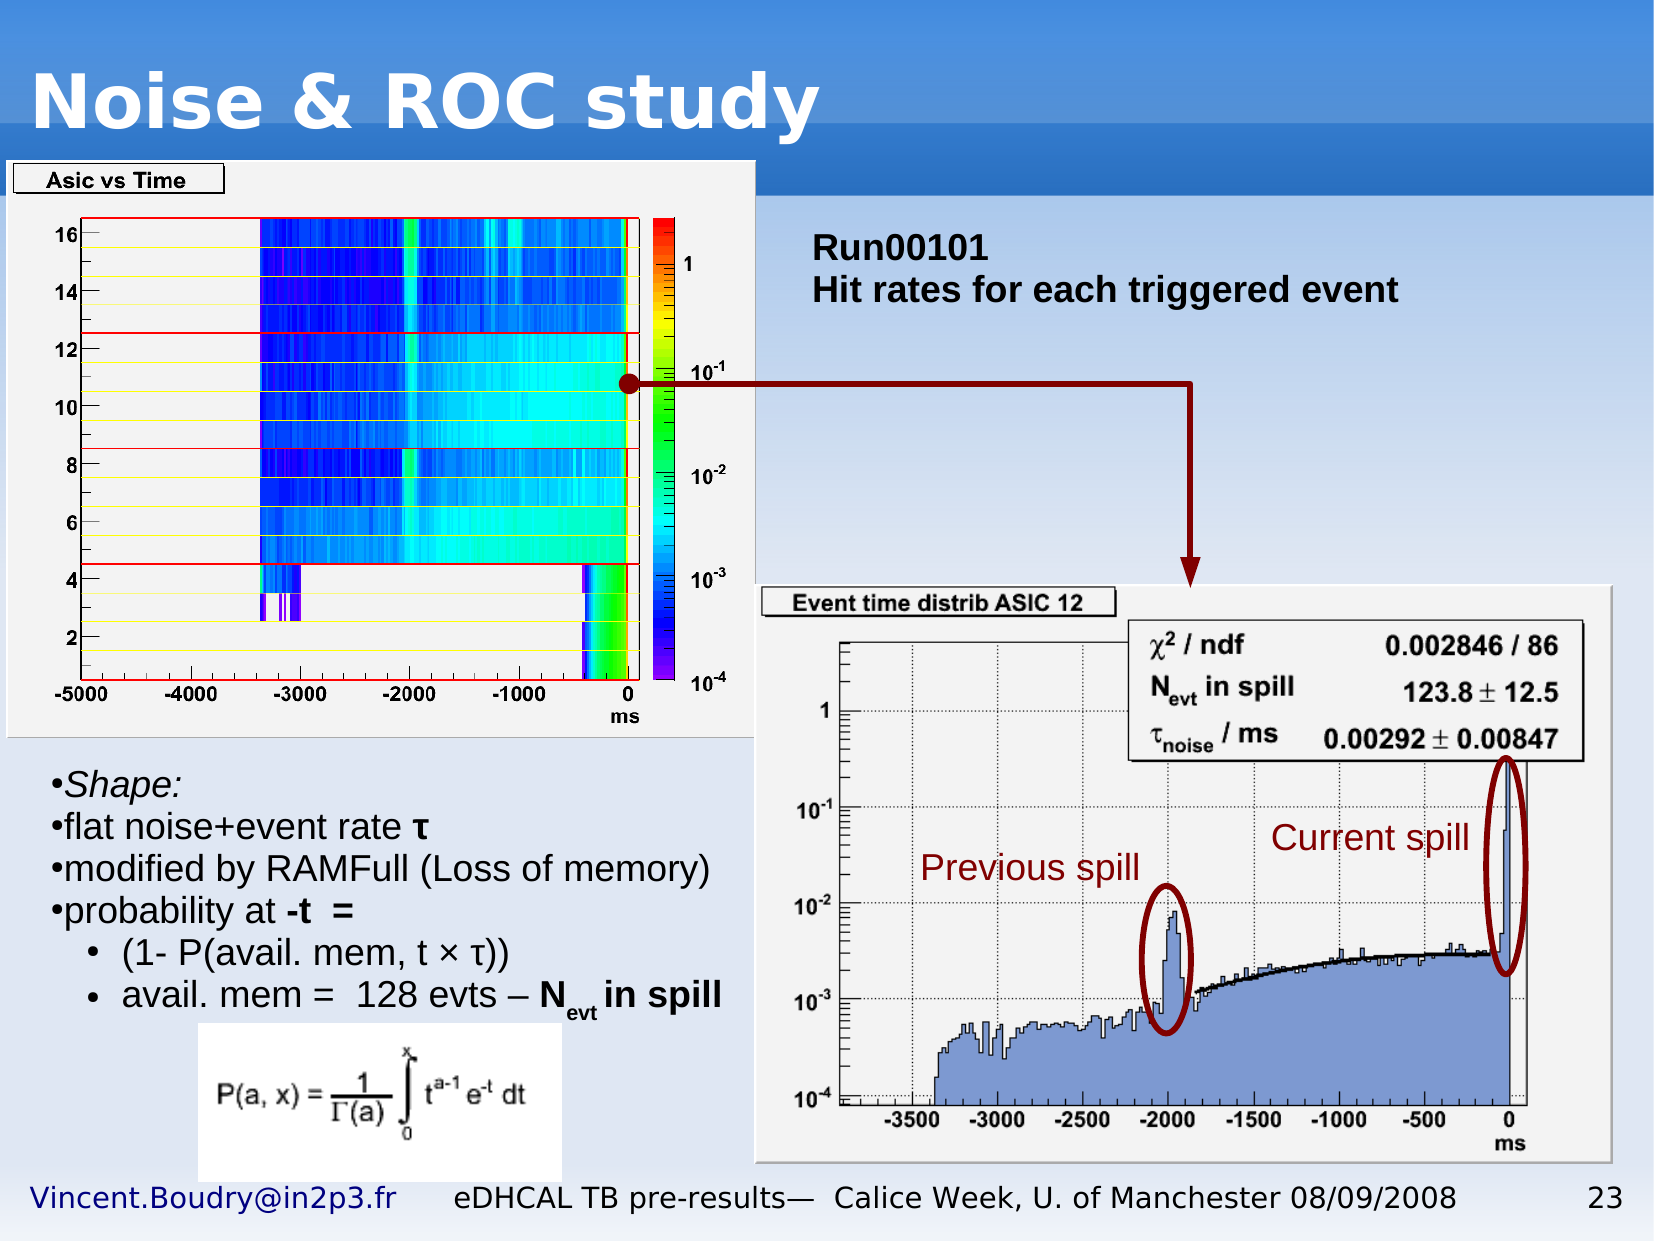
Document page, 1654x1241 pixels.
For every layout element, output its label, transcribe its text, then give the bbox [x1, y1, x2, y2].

picture [0, 0, 1654, 1241]
title Noise & ROC study [29, 0, 1654, 207]
text_box Current spill [1256, 809, 1486, 867]
text_box Shape: flat noise+event rate τ modified by RAMFull (Loss of memory) probability at -t = (1- P(avail. mem, t × τ)) avail. mem = 128 evts – Nevt in spill [35, 756, 738, 1032]
text_box Previous spill [905, 838, 1157, 896]
text_box Run00101 Hit rates for each triggered event [797, 218, 1415, 318]
